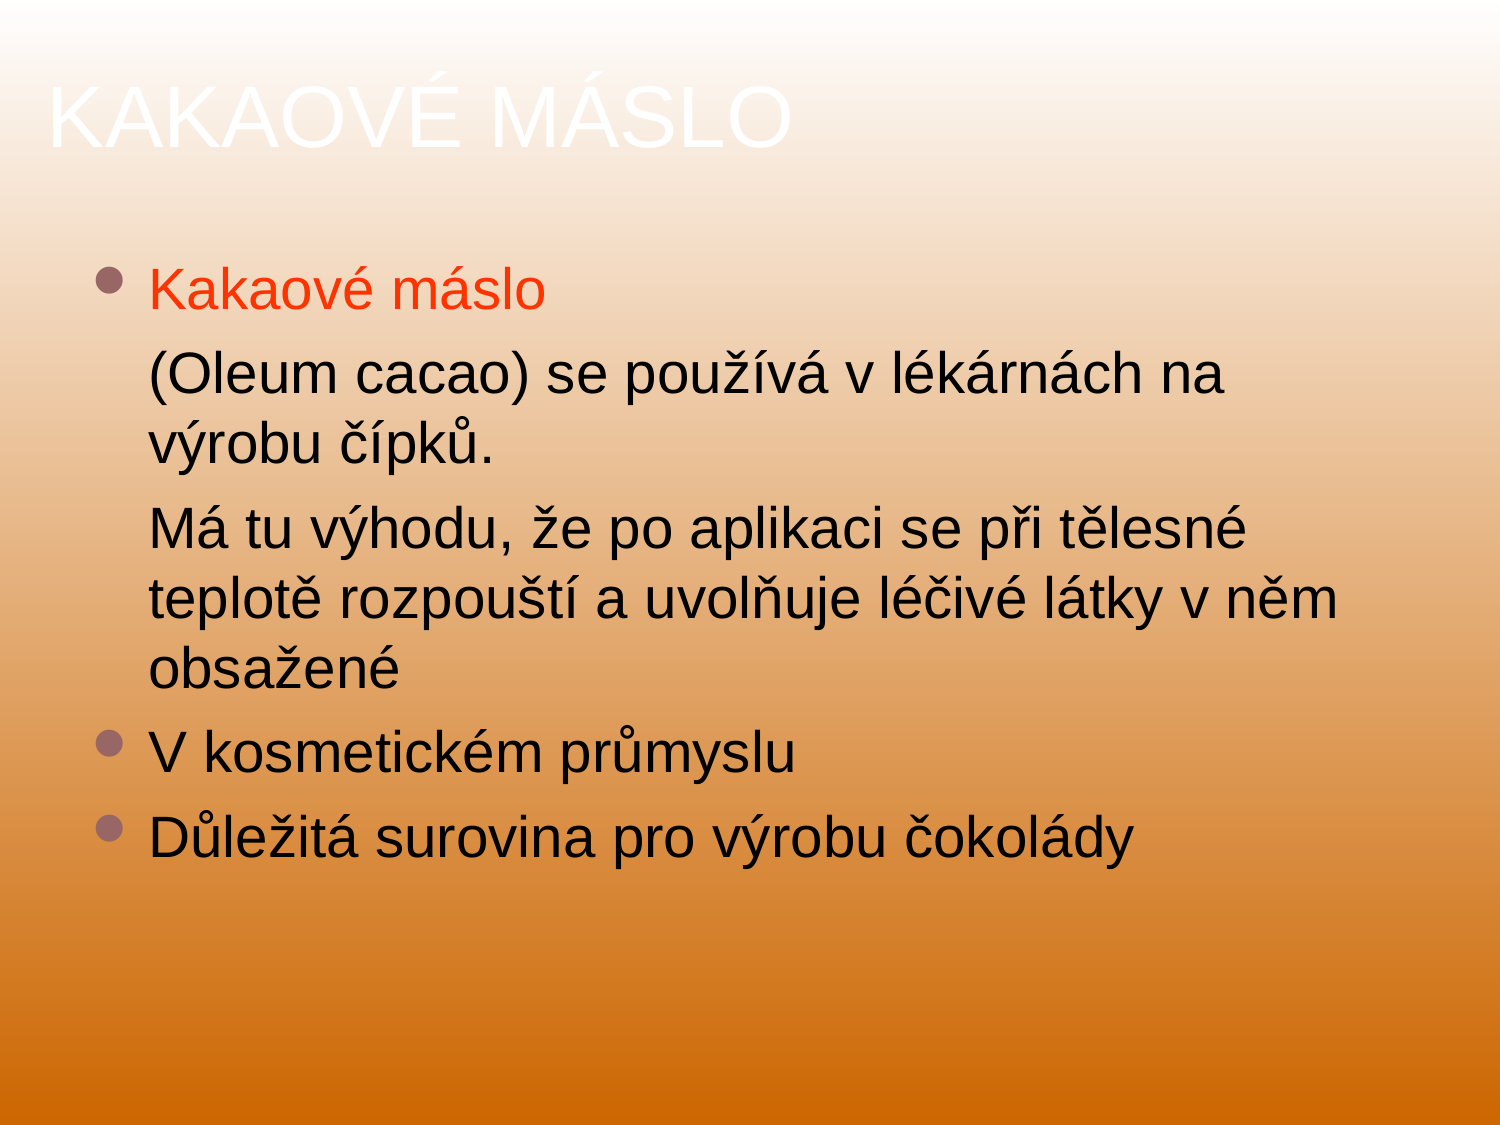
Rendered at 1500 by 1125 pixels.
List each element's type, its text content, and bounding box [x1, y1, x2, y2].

list Kakaové máslo (Oleum cacao) se používá v lékárnách na výrobu čípků. Má tu výhodu, že po aplikaci se při tělesné teplotě rozpouští a uvolňuje léčivé látky v něm obsažené V kosmetickém průmyslu Důležitá surovina pro výrobu čokolády [76, 243, 1388, 1035]
title KAKAOVÉ MÁSLO [31, 37, 1347, 188]
